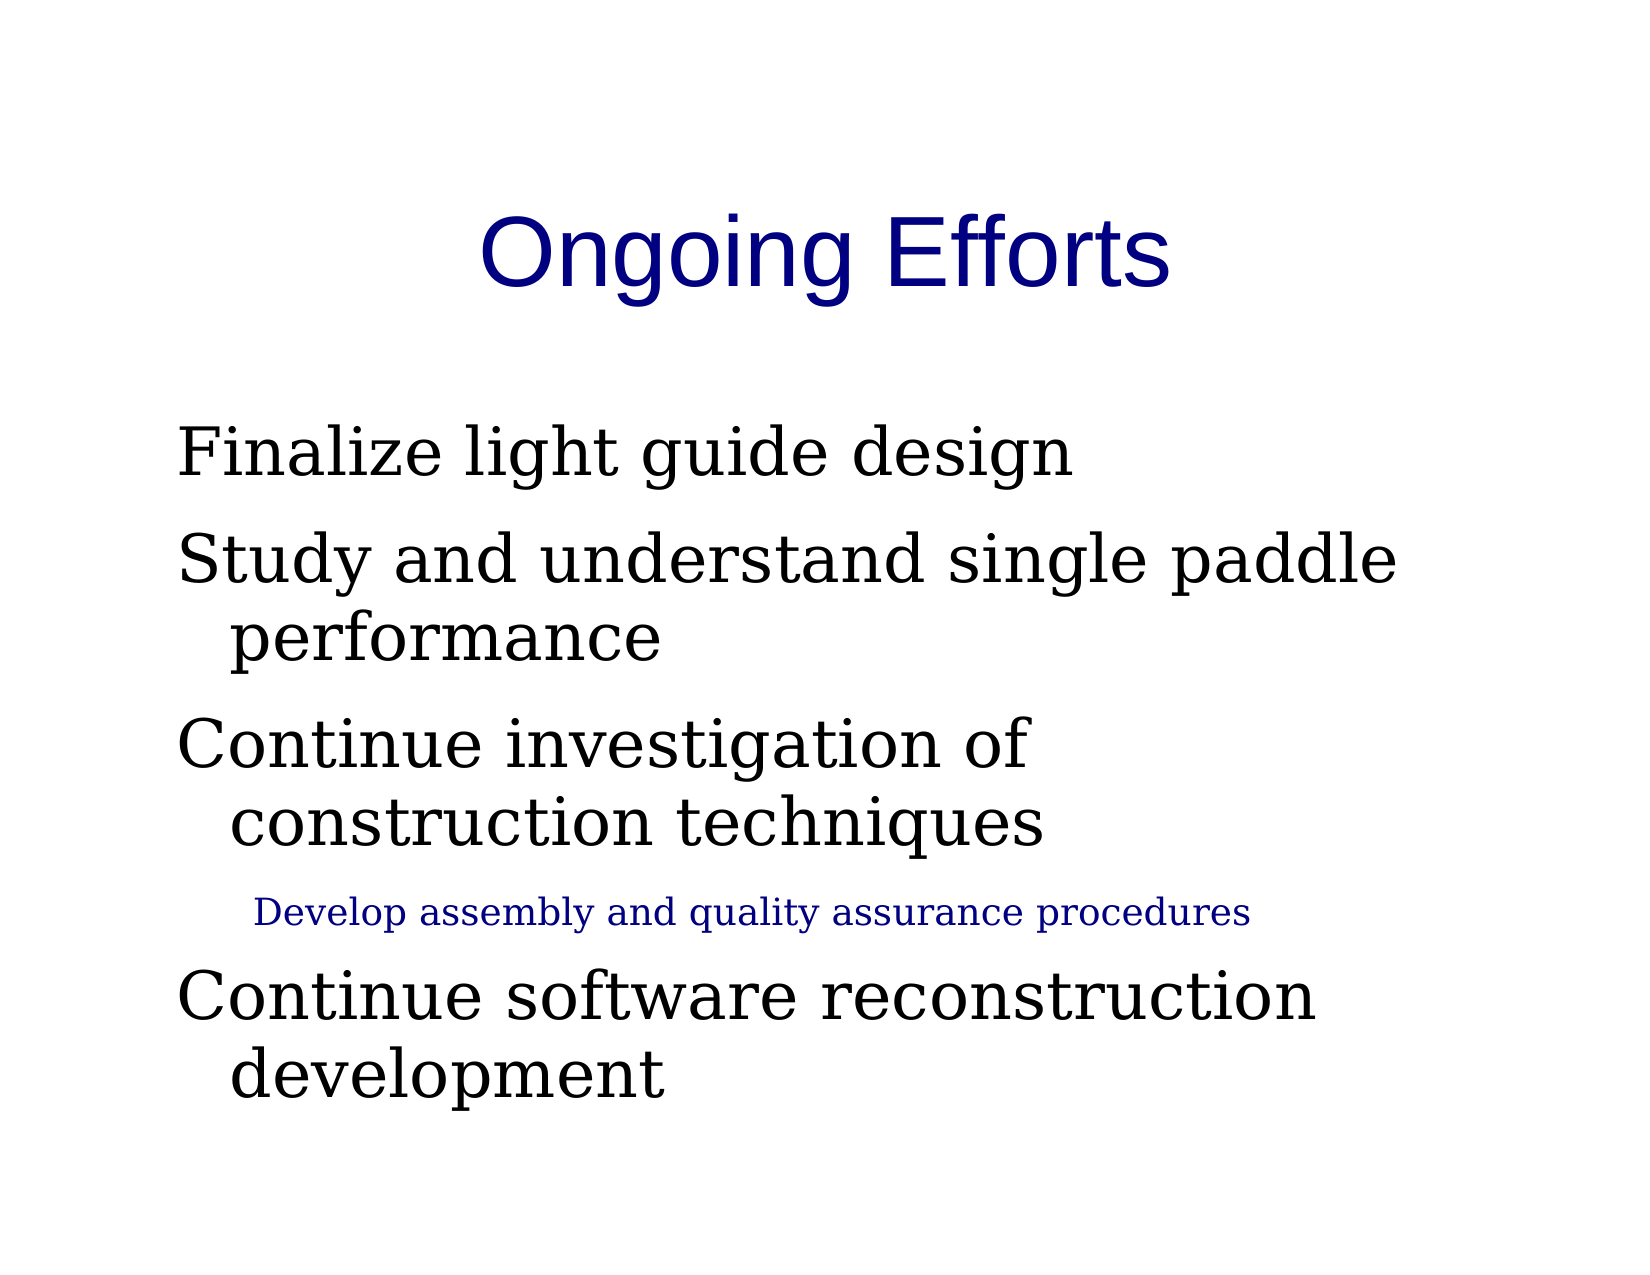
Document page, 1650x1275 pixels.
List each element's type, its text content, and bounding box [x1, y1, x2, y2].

title Ongoing Efforts [171, 154, 1481, 349]
list Finalize light guide design Study and understand single paddle performance Continue investigation of construction techniques Develop assembly and quality assurance procedures Continue software reconstruction development [158, 413, 1468, 1143]
